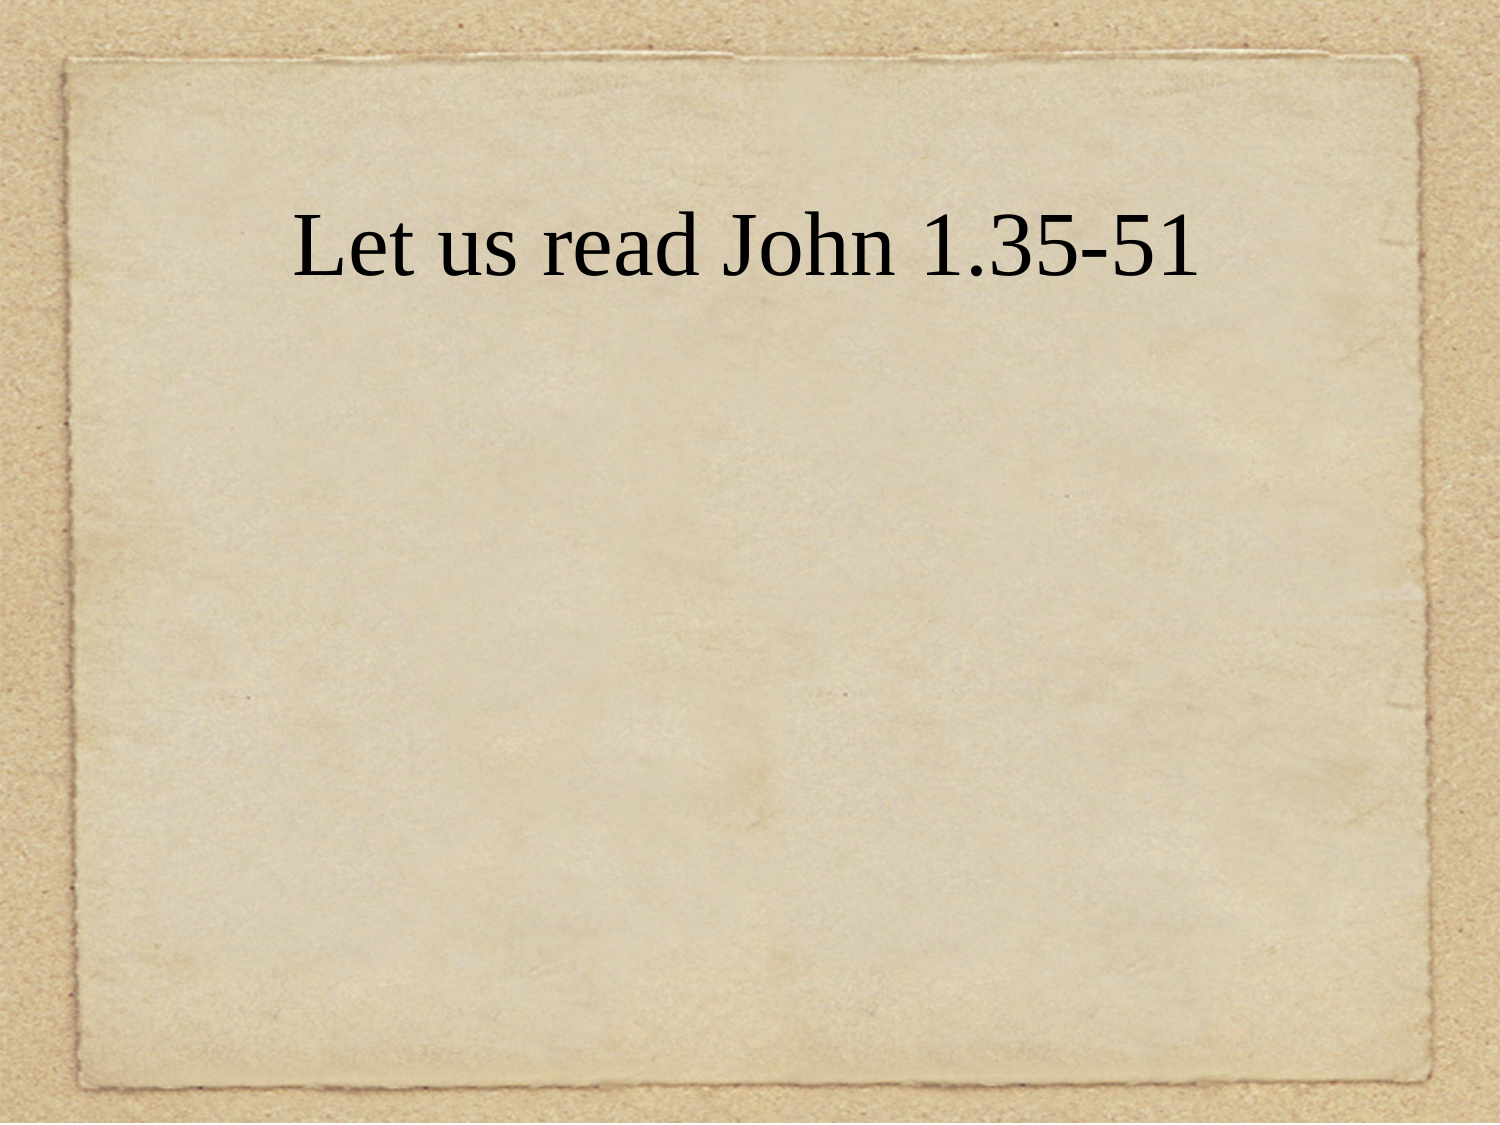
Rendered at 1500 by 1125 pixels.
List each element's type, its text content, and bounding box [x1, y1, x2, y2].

text_box Let us read John 1.35-51 [68, 34, 1429, 1055]
picture [0, 0, 1500, 1123]
